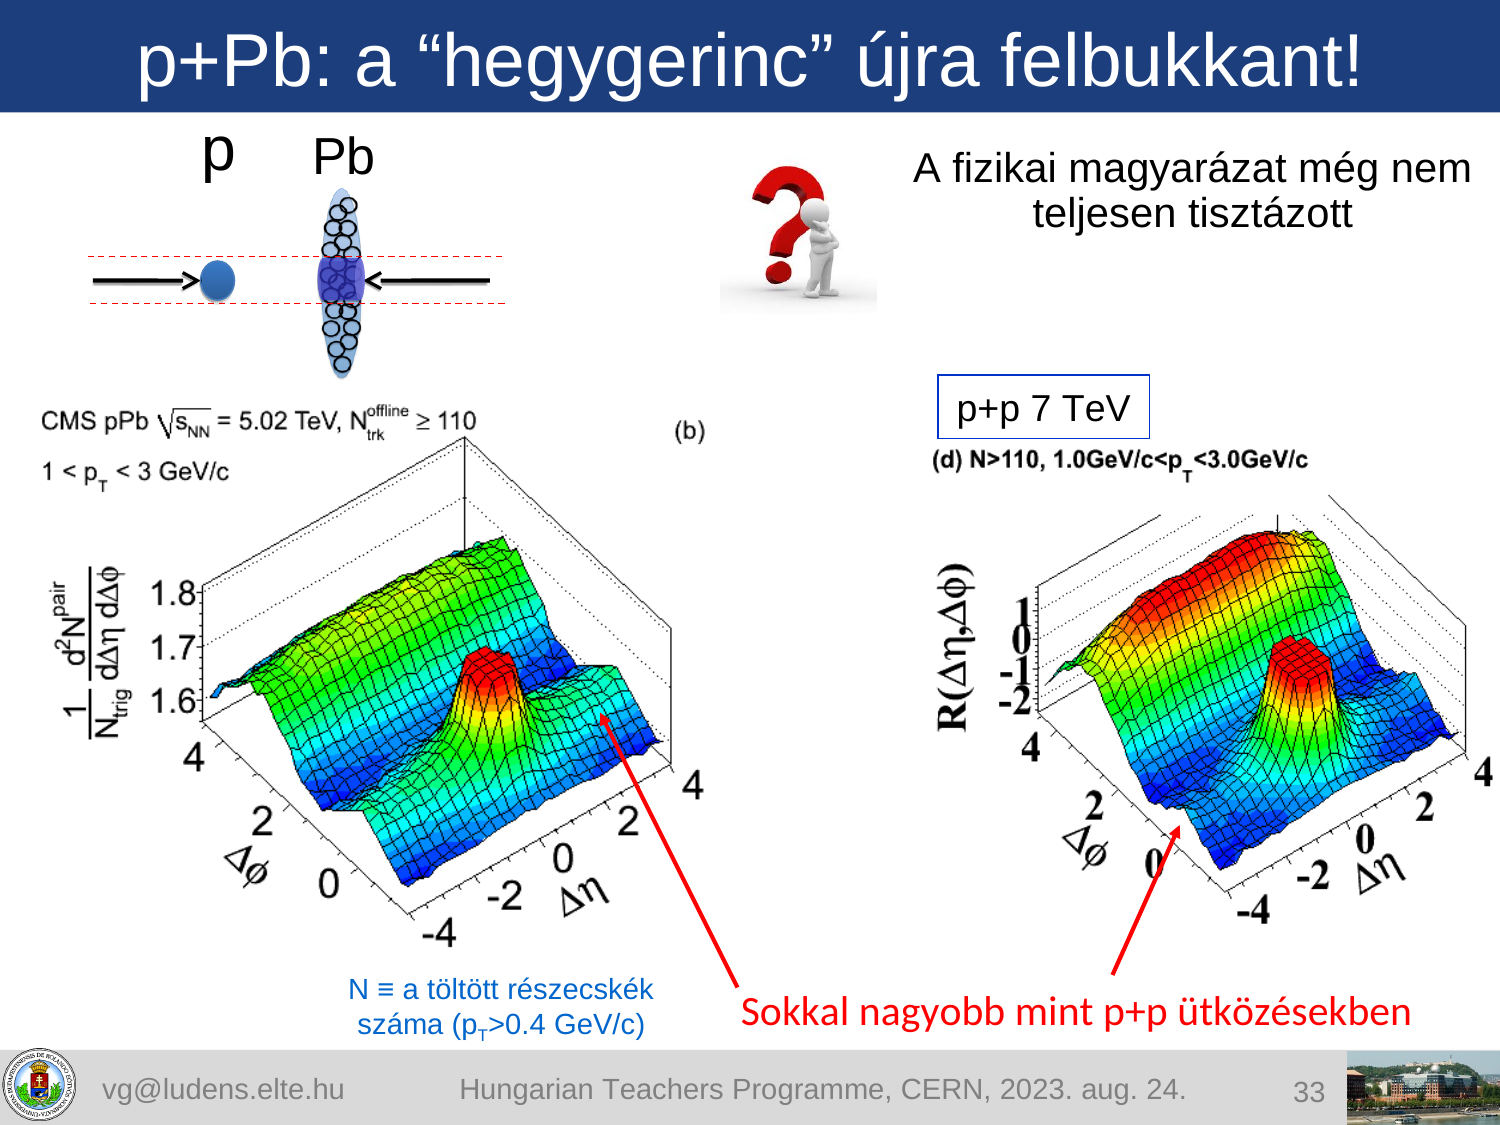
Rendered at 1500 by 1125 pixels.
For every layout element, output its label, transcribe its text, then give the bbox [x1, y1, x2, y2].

text_box p+p 7 TeV [938, 374, 1150, 439]
picture [720, 157, 877, 314]
picture [317, 187, 364, 271]
picture [1347, 1051, 1500, 1125]
text_box A fizikai magyarázat még nem teljesen tisztázott [885, 137, 1500, 247]
text_box N ≡ a töltött részecskék száma (pT>0.4 GeV/c) [312, 962, 691, 1053]
text_box p [184, 99, 254, 192]
text_box [200, 260, 235, 301]
picture [2, 1048, 76, 1121]
picture [317, 288, 364, 381]
text_box Sokkal nagyobb mint p+p ütközésekben [724, 975, 1430, 1042]
text_box Pb [295, 114, 393, 194]
picture [907, 412, 1500, 934]
text_box [317, 258, 359, 301]
title p+Pb: a “hegygerinc” újra felbukkant! [0, 0, 1500, 113]
picture [13, 399, 713, 1027]
